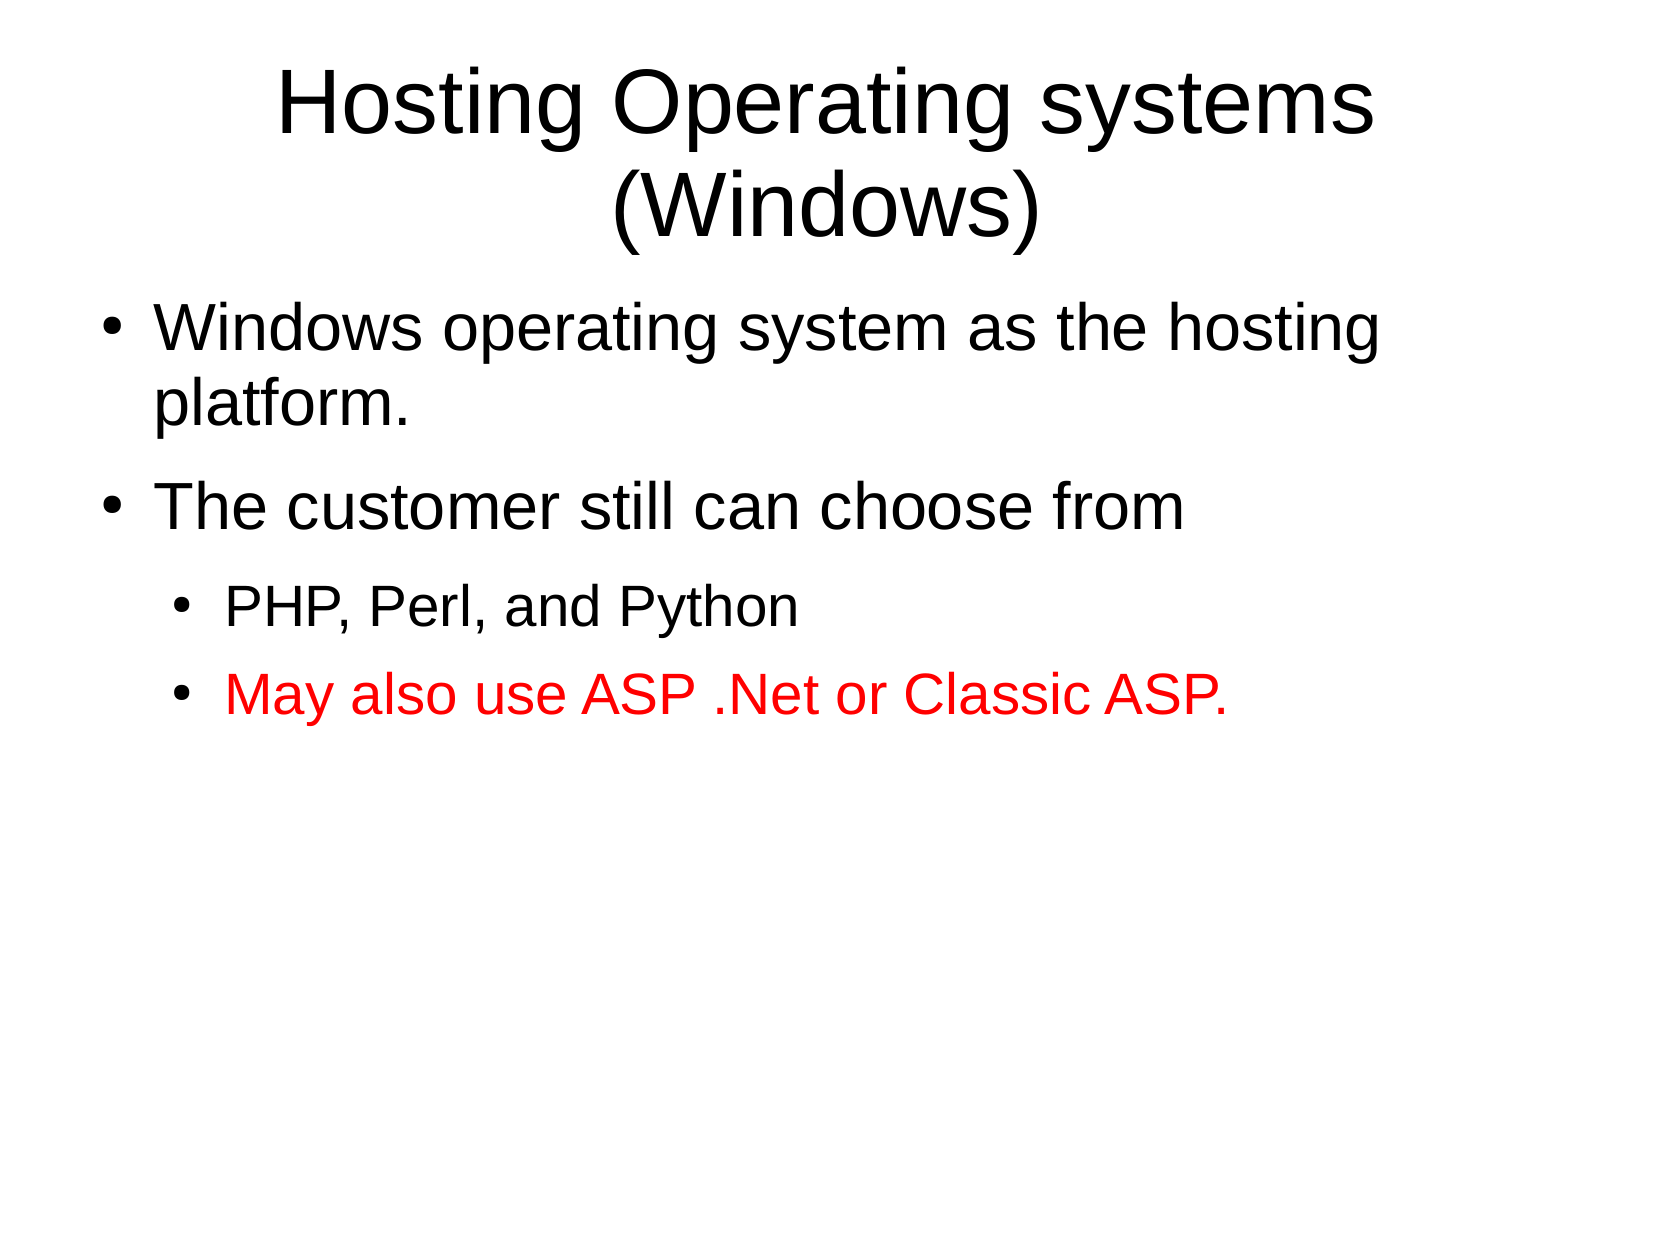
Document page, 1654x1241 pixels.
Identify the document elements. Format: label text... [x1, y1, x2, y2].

title Hosting Operating systems (Windows) [82, 39, 1571, 267]
list Windows operating system as the hosting platform. The customer still can choose from PHP, Perl, and Python May also use ASP .Net or Classic ASP. [82, 290, 1571, 1109]
